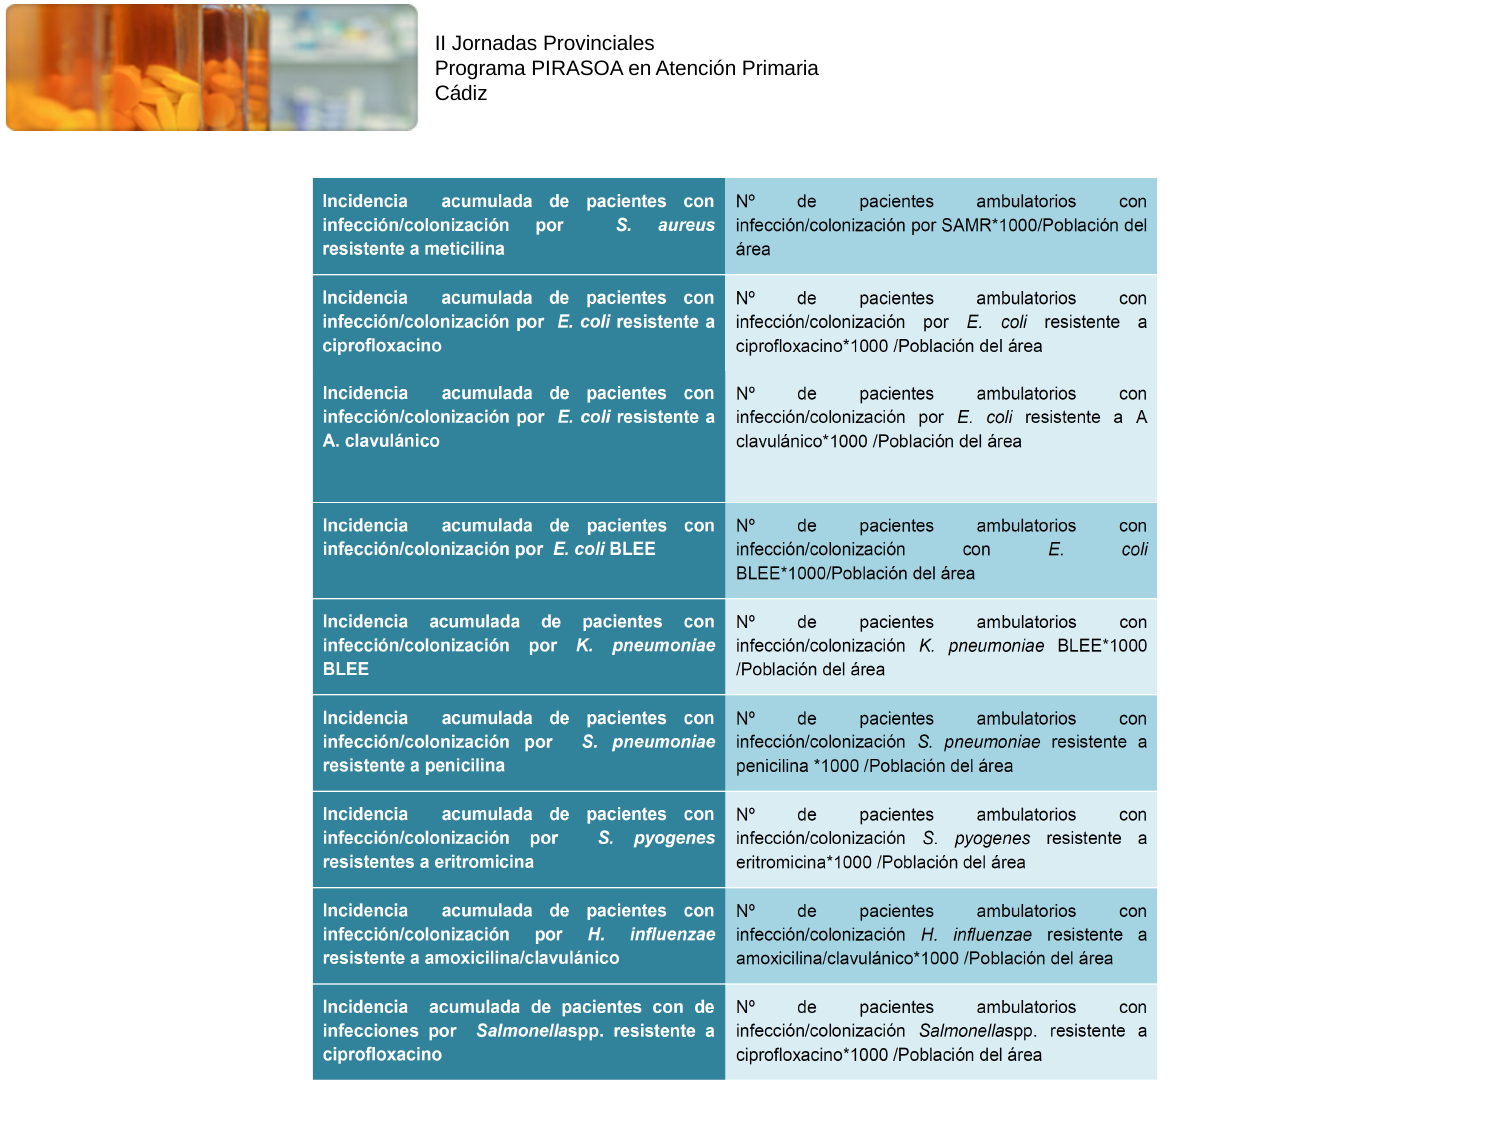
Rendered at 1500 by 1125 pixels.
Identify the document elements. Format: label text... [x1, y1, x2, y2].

text_box II Jornadas Provinciales Programa PIRASOA en Atención Primaria Cádiz [420, 22, 882, 112]
picture [312, 178, 1158, 1080]
picture [5, 4, 420, 131]
